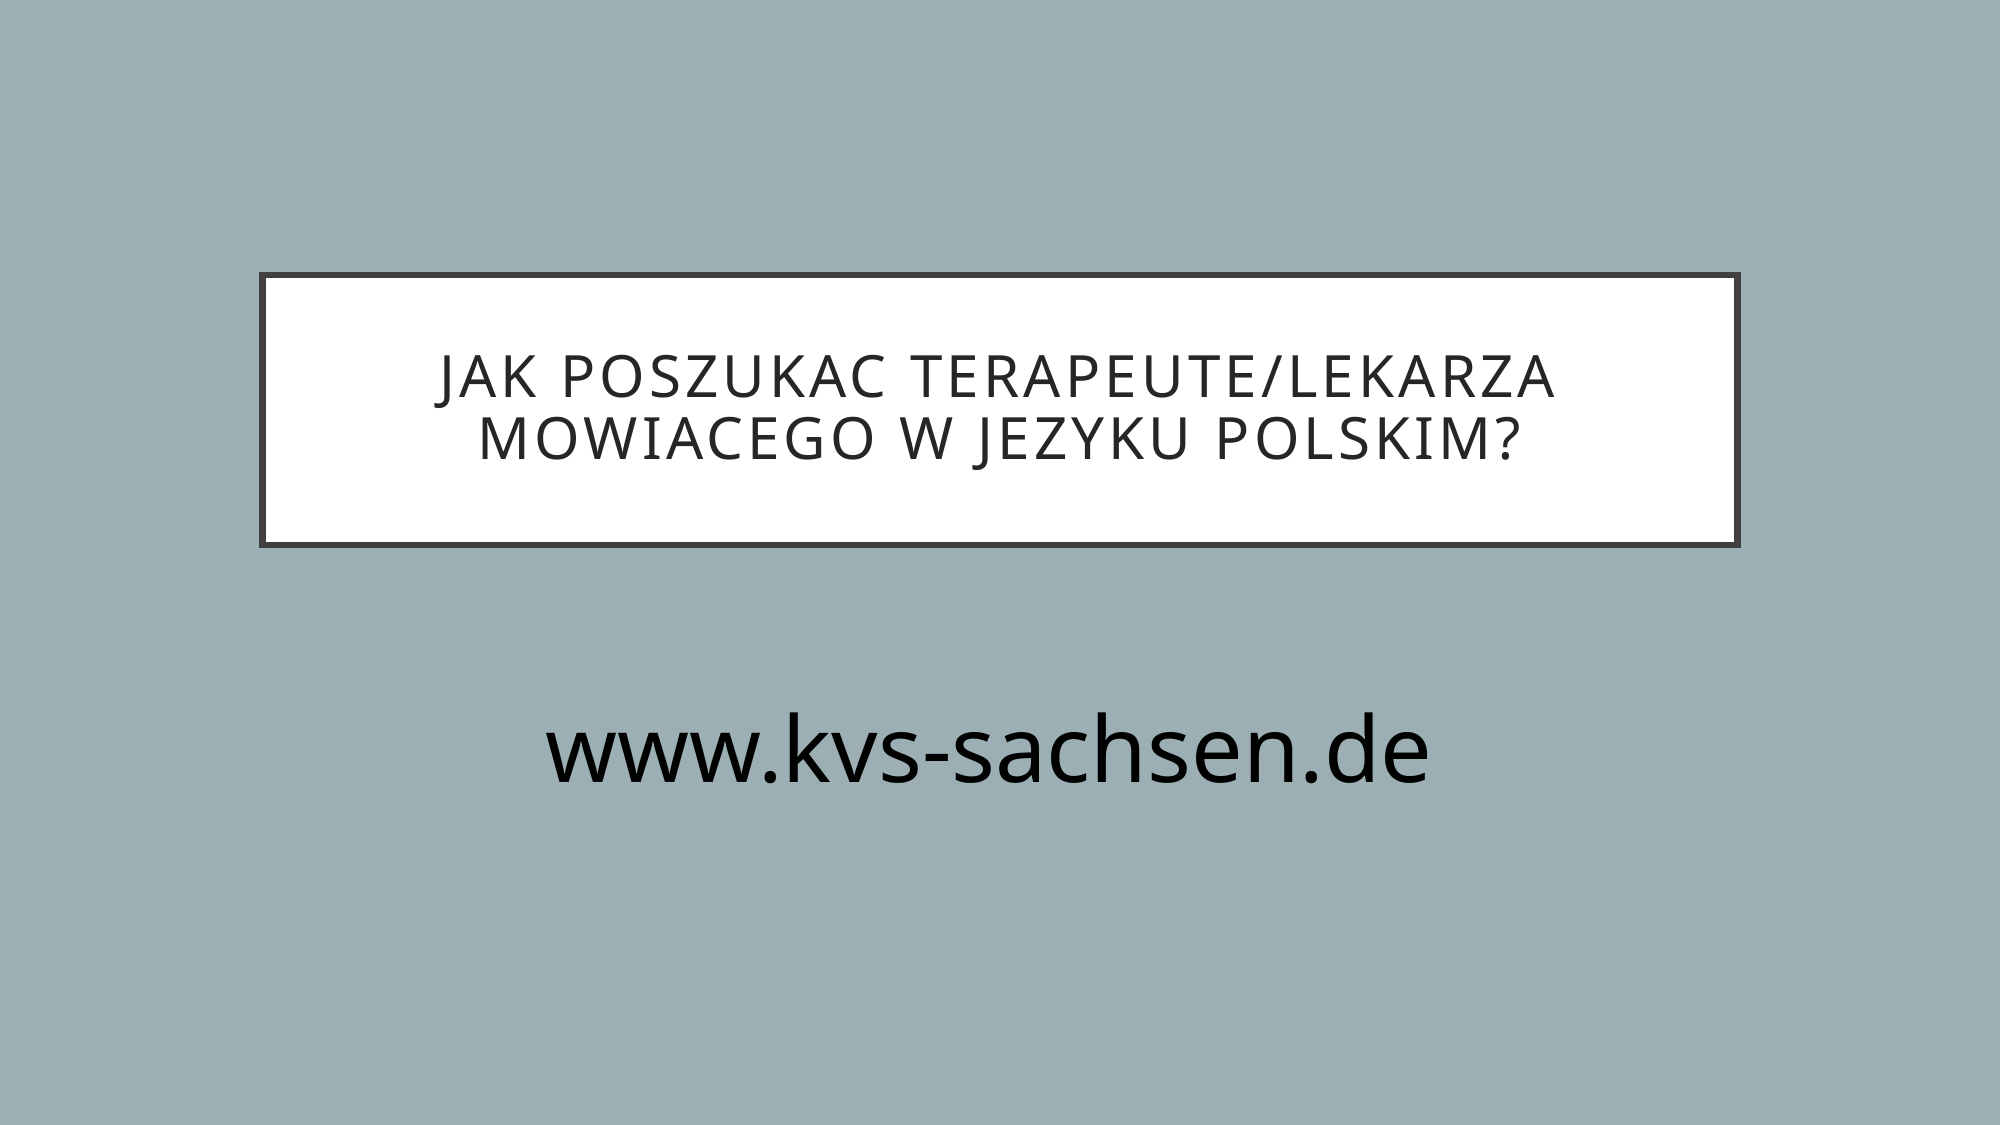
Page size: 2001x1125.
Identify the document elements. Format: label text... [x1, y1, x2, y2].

title Jak poszukac terapeute/lekarza mowiacego w jezyku polskim? [262, 274, 1738, 545]
subtitle www.kvs-sachsen.de [241, 683, 1738, 1125]
